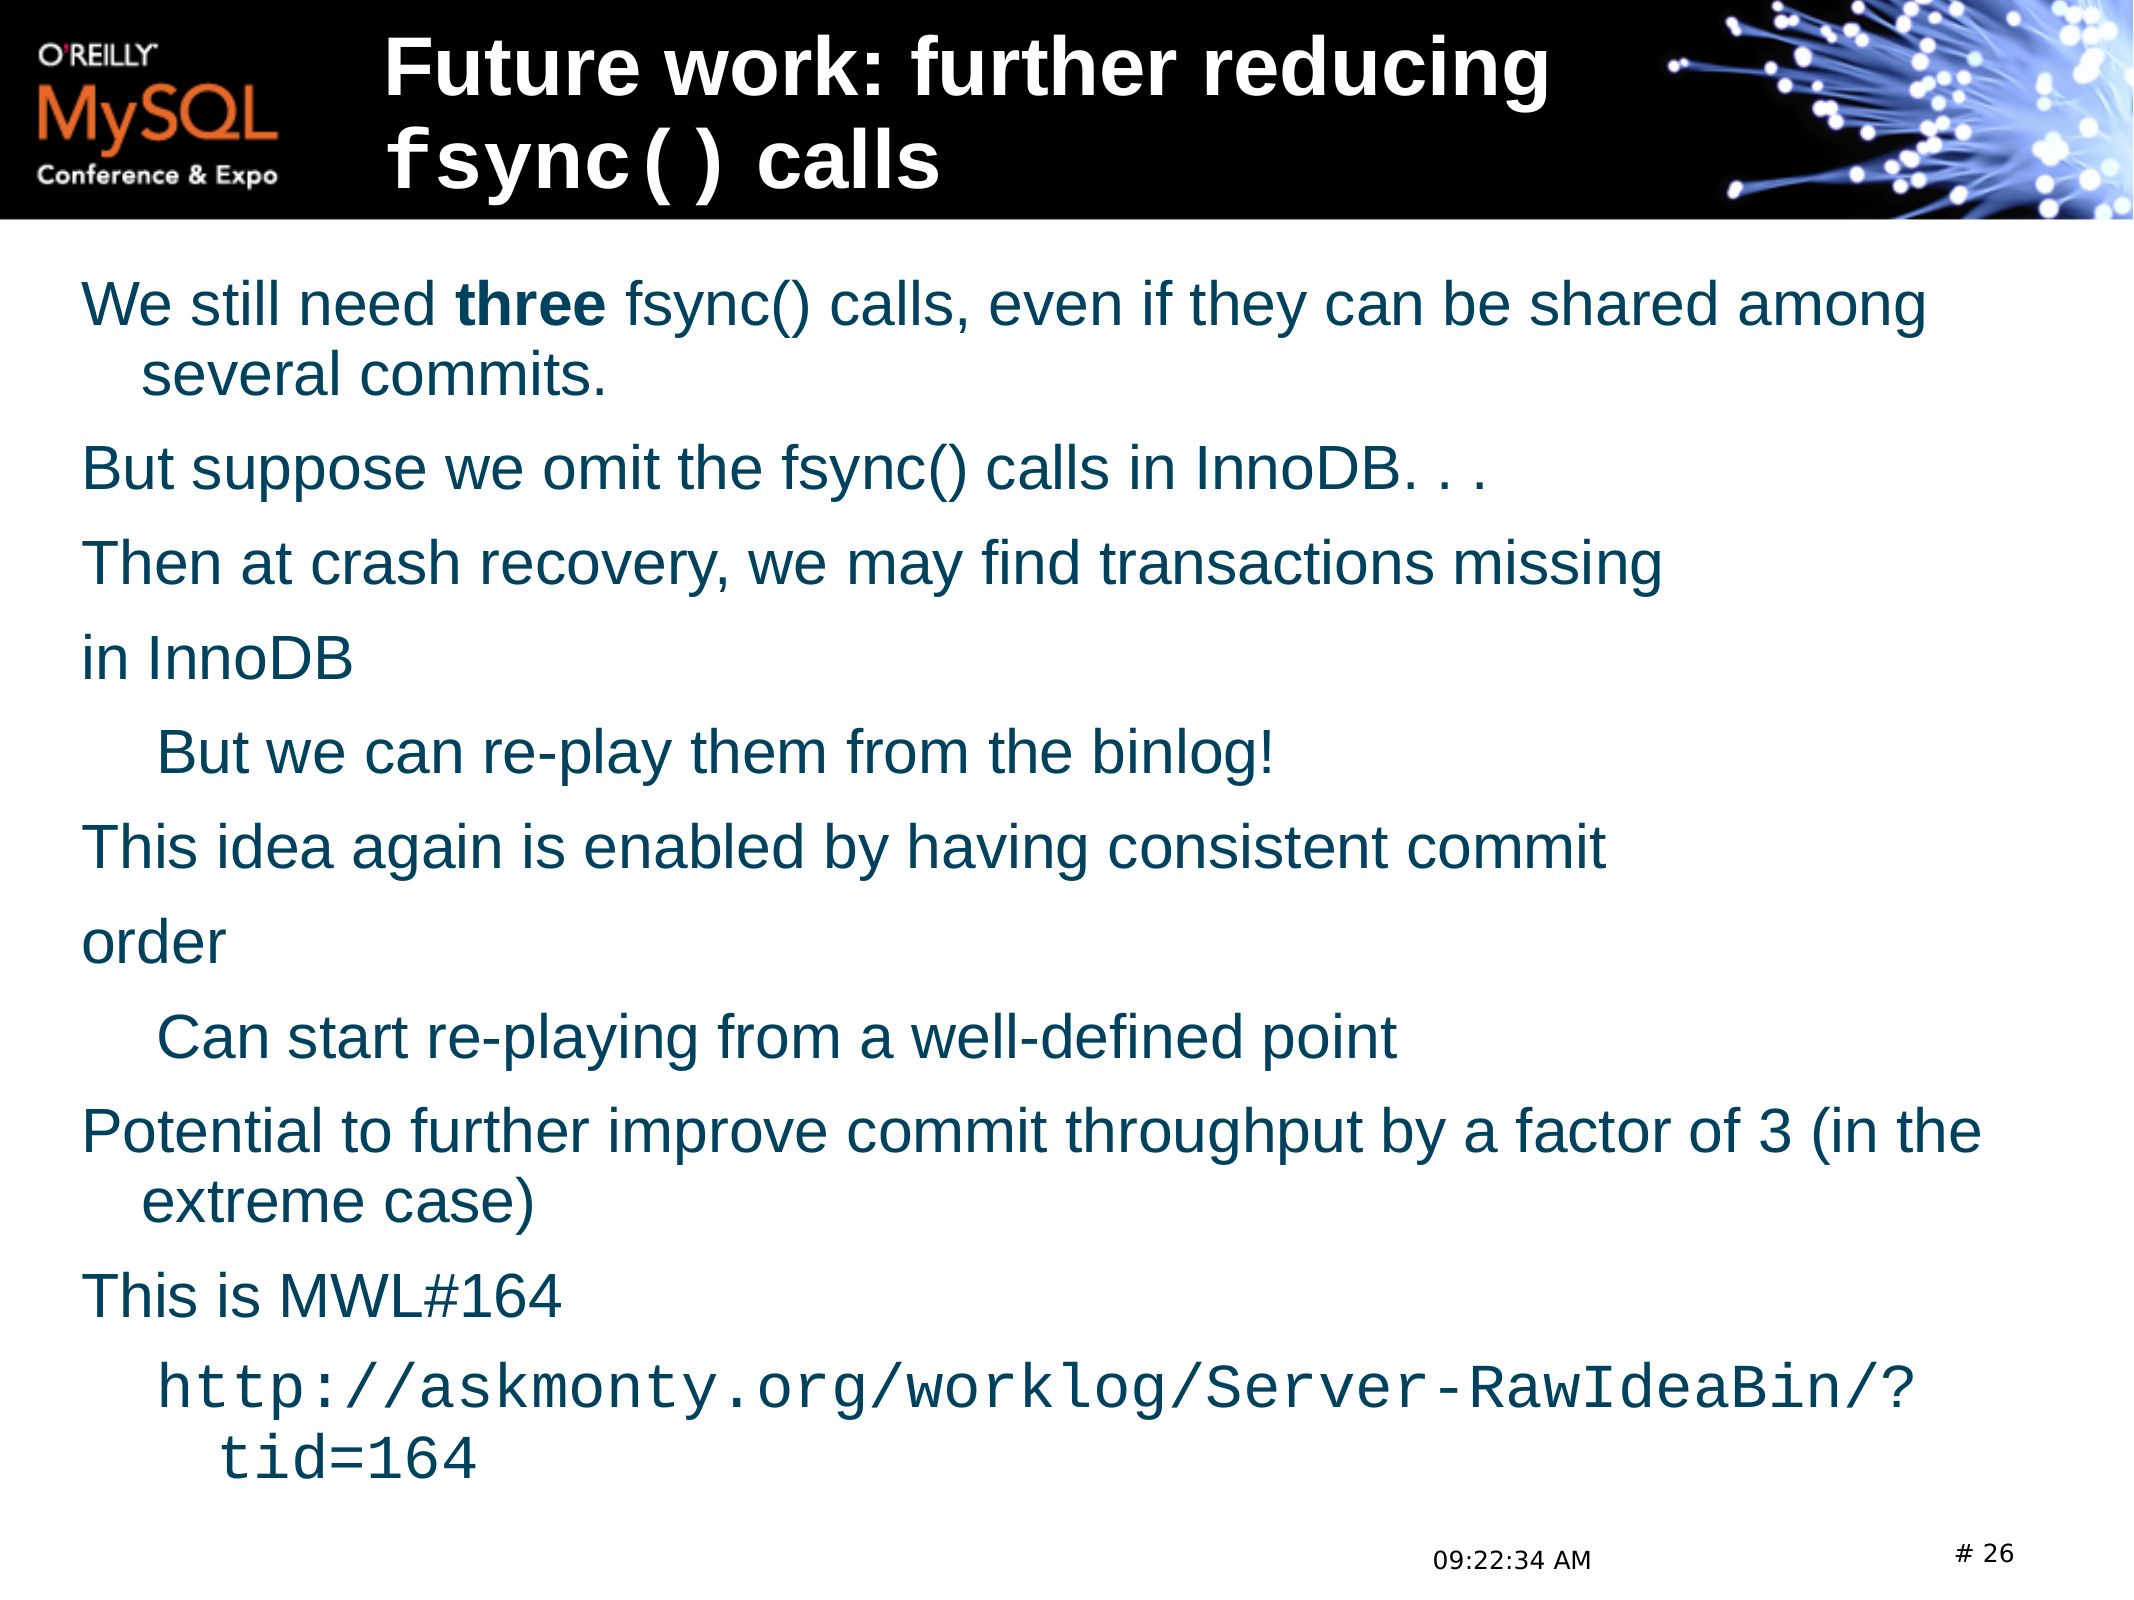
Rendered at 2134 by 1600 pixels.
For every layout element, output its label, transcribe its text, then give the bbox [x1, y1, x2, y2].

title Future work: further reducing fsync() calls [374, 11, 2103, 222]
picture [0, 0, 2134, 1600]
list We still need three fsync() calls, even if they can be shared among several commits. But suppose we omit the fsync() calls in InnoDB. . . Then at crash recovery, we may find transactions missing in InnoDB But we can re-play them from the binlog! This idea again is enabled by having consistent commit order Can start re-playing from a well-defined point Potential to further improve commit throughput by a factor of 3 (in the extreme case) This is MWL#164 http://askmonty.org/worklog/Server-RawIdeaBin/?tid=164 [0, 260, 2100, 1506]
